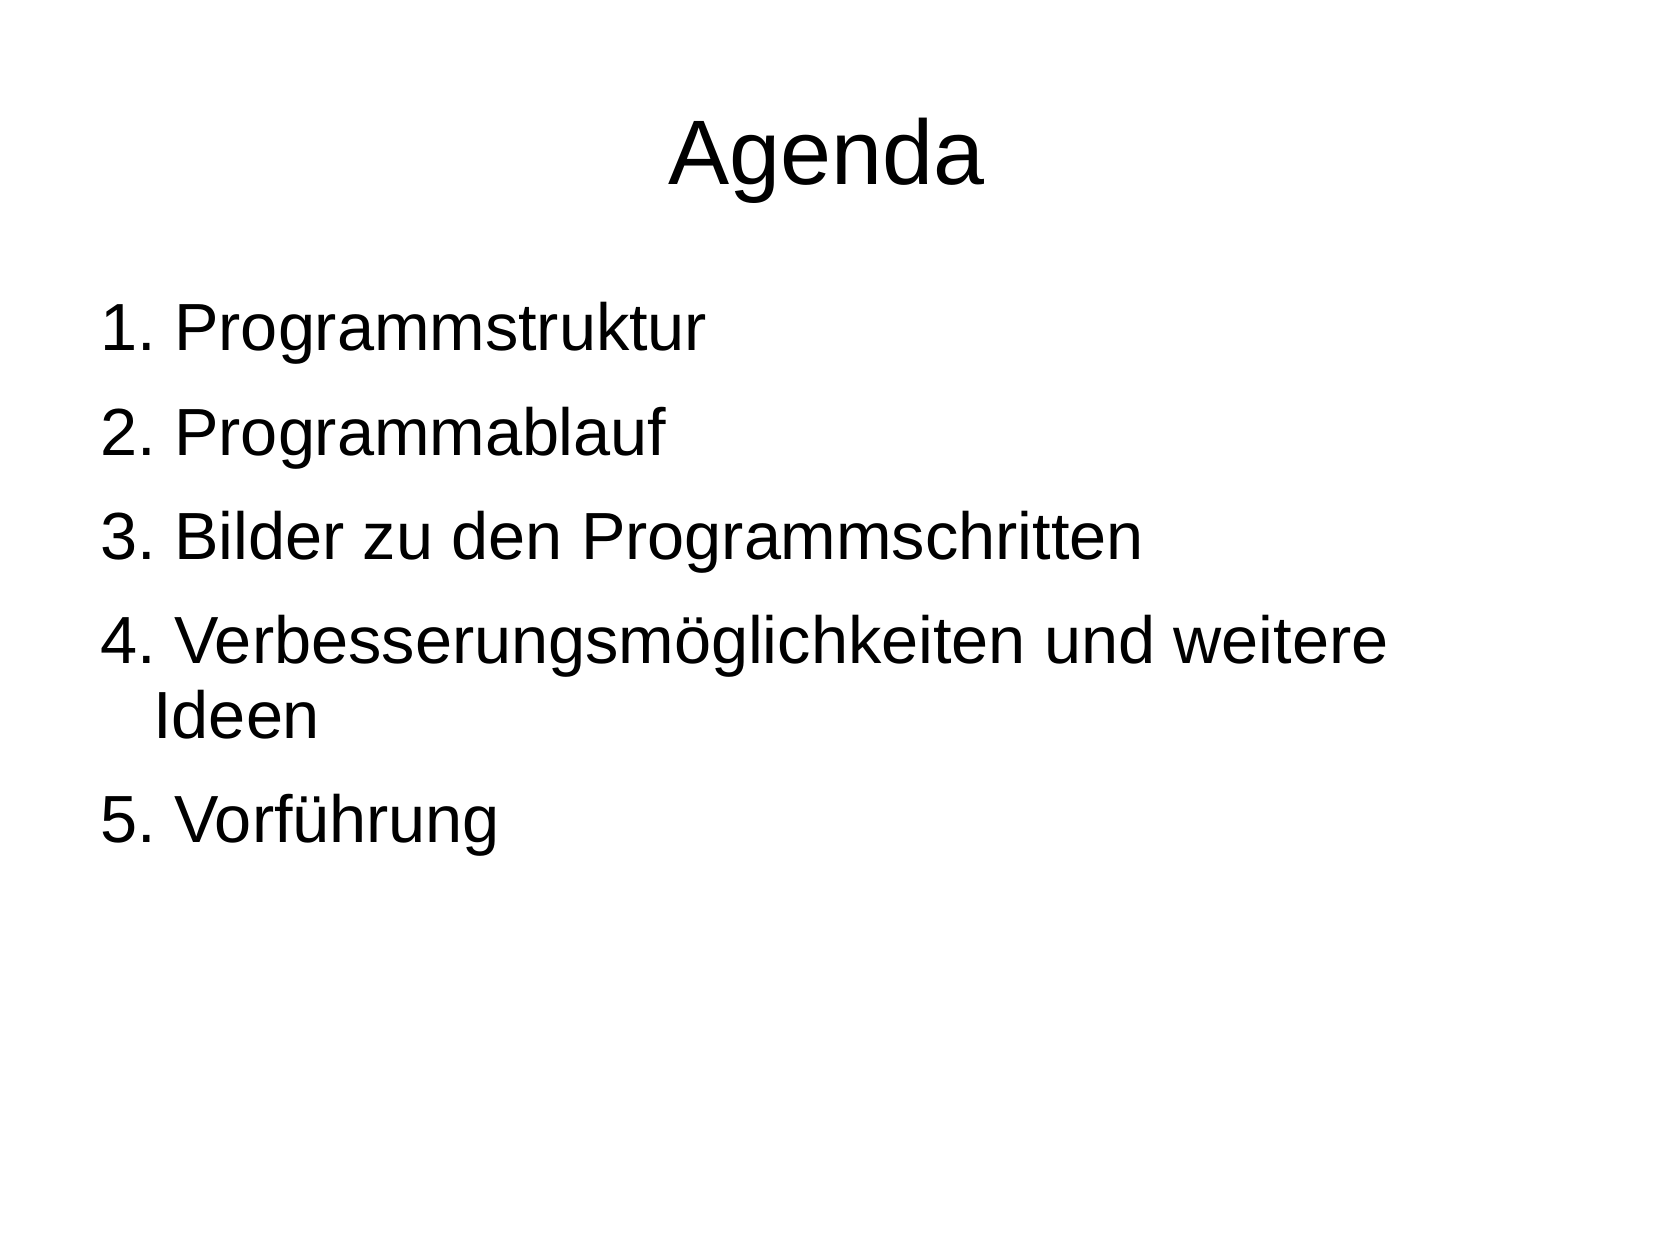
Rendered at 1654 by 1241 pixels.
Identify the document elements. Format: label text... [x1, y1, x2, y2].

title Agenda [82, 49, 1571, 257]
list Programmstruktur Programmablauf Bilder zu den Programmschritten Verbesserungsmöglichkeiten und weitere Ideen Vorführung [82, 290, 1571, 1094]
